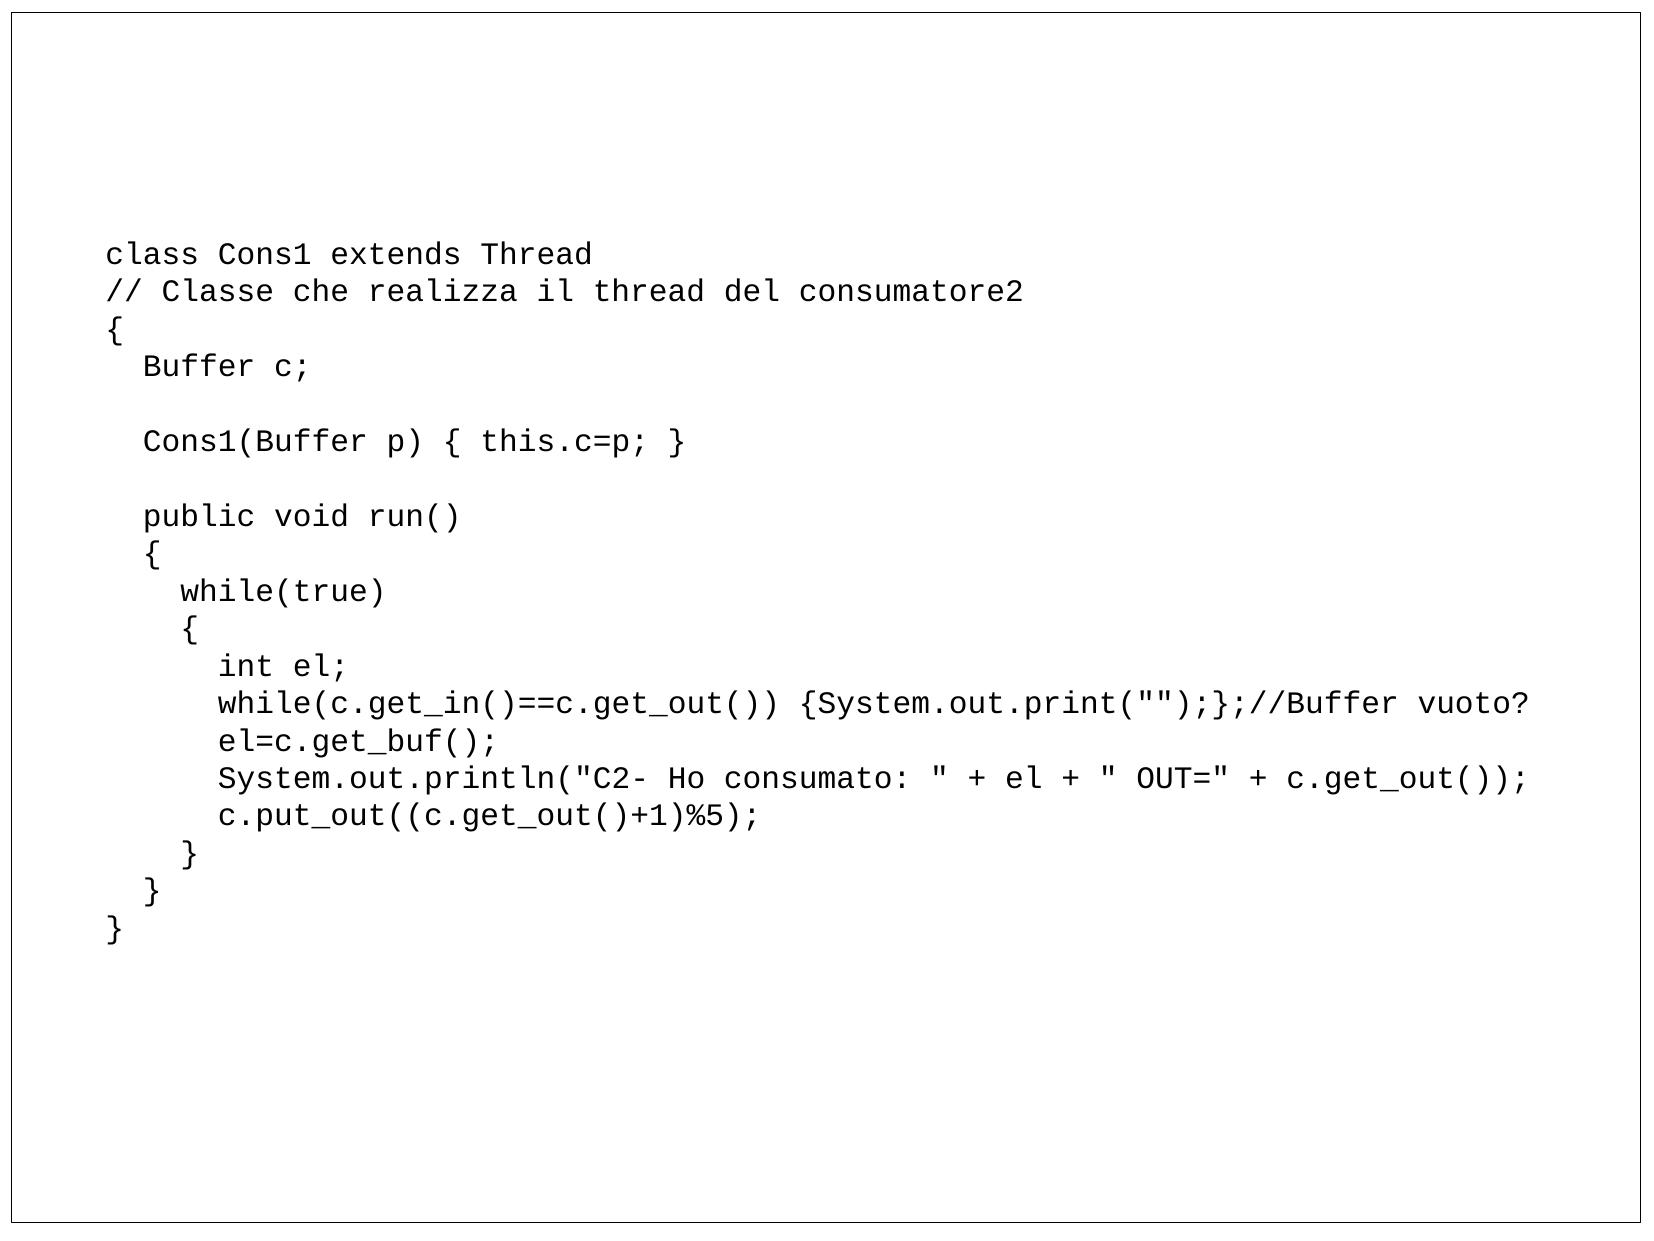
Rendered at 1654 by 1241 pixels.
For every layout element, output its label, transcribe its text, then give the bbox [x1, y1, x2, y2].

text_box class Cons1 extends Thread // Classe che realizza il thread del consumatore2 { Buffer c; Cons1(Buffer p) { this.c=p; } public void run() { while(true) { int el; while(c.get_in()==c.get_out()) {System.out.print("");};//Buffer vuoto? el=c.get_buf(); System.out.println("C2- Ho consumato: " + el + " OUT=" + c.get_out()); c.put_out((c.get_out()+1)%5); } } } [90, 45, 1549, 1045]
